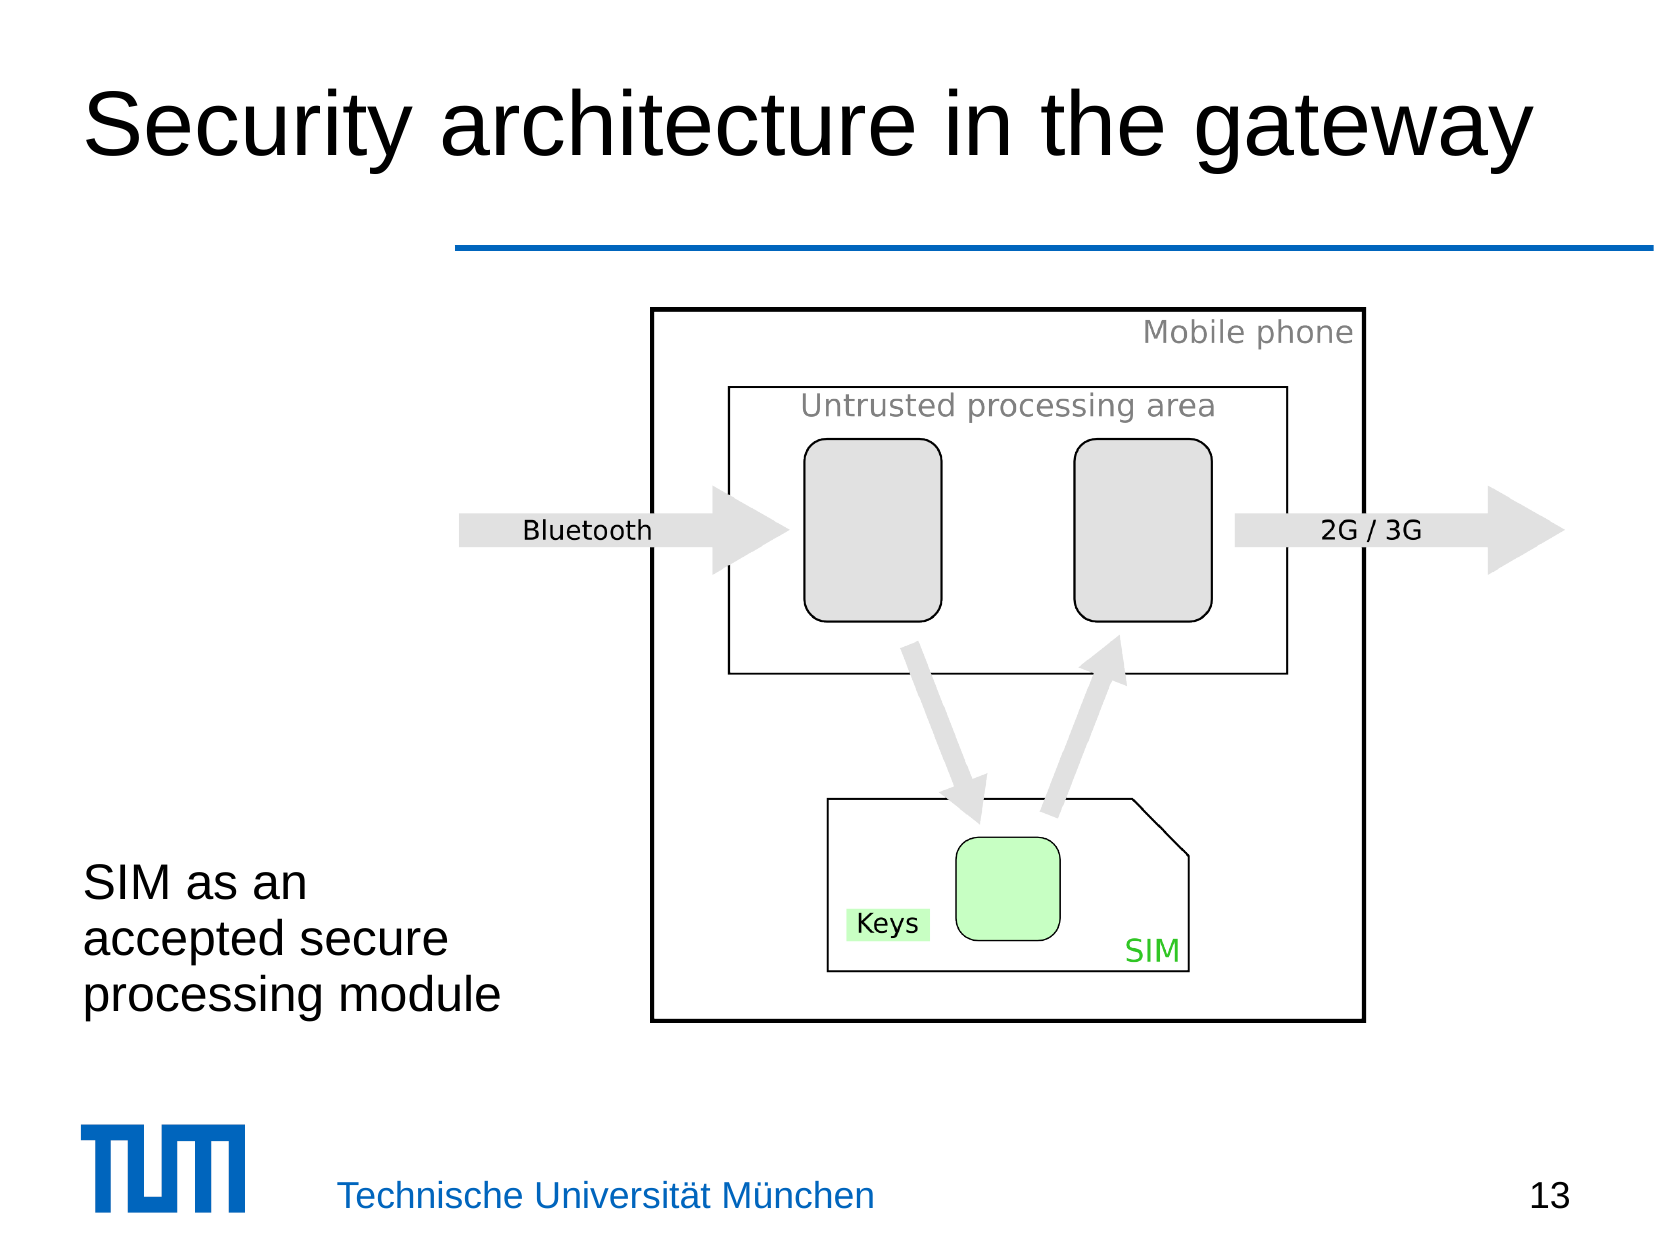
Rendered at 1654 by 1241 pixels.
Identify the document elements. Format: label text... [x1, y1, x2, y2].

title Security architecture in the gateway [82, 19, 1571, 228]
picture [442, 307, 1565, 1023]
picture [80, 1124, 245, 1213]
text_box SIM as an accepted secure processing module [82, 854, 495, 1022]
